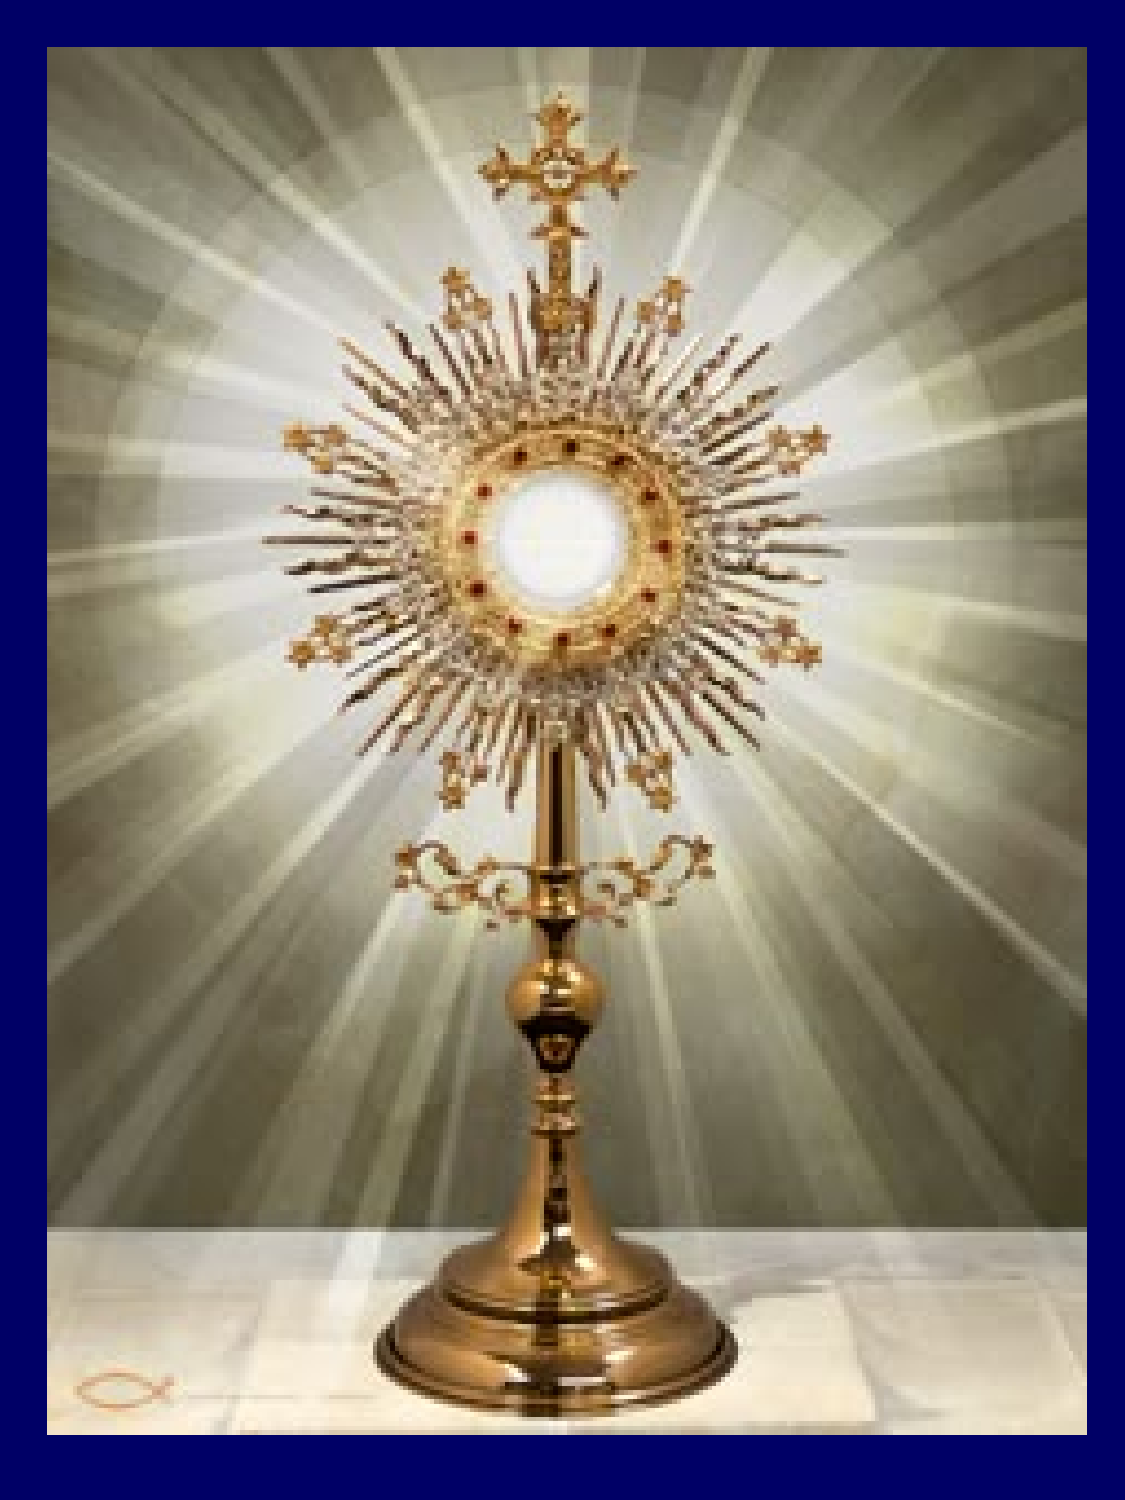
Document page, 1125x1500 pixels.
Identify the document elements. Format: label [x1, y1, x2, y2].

picture [47, 47, 1087, 1435]
